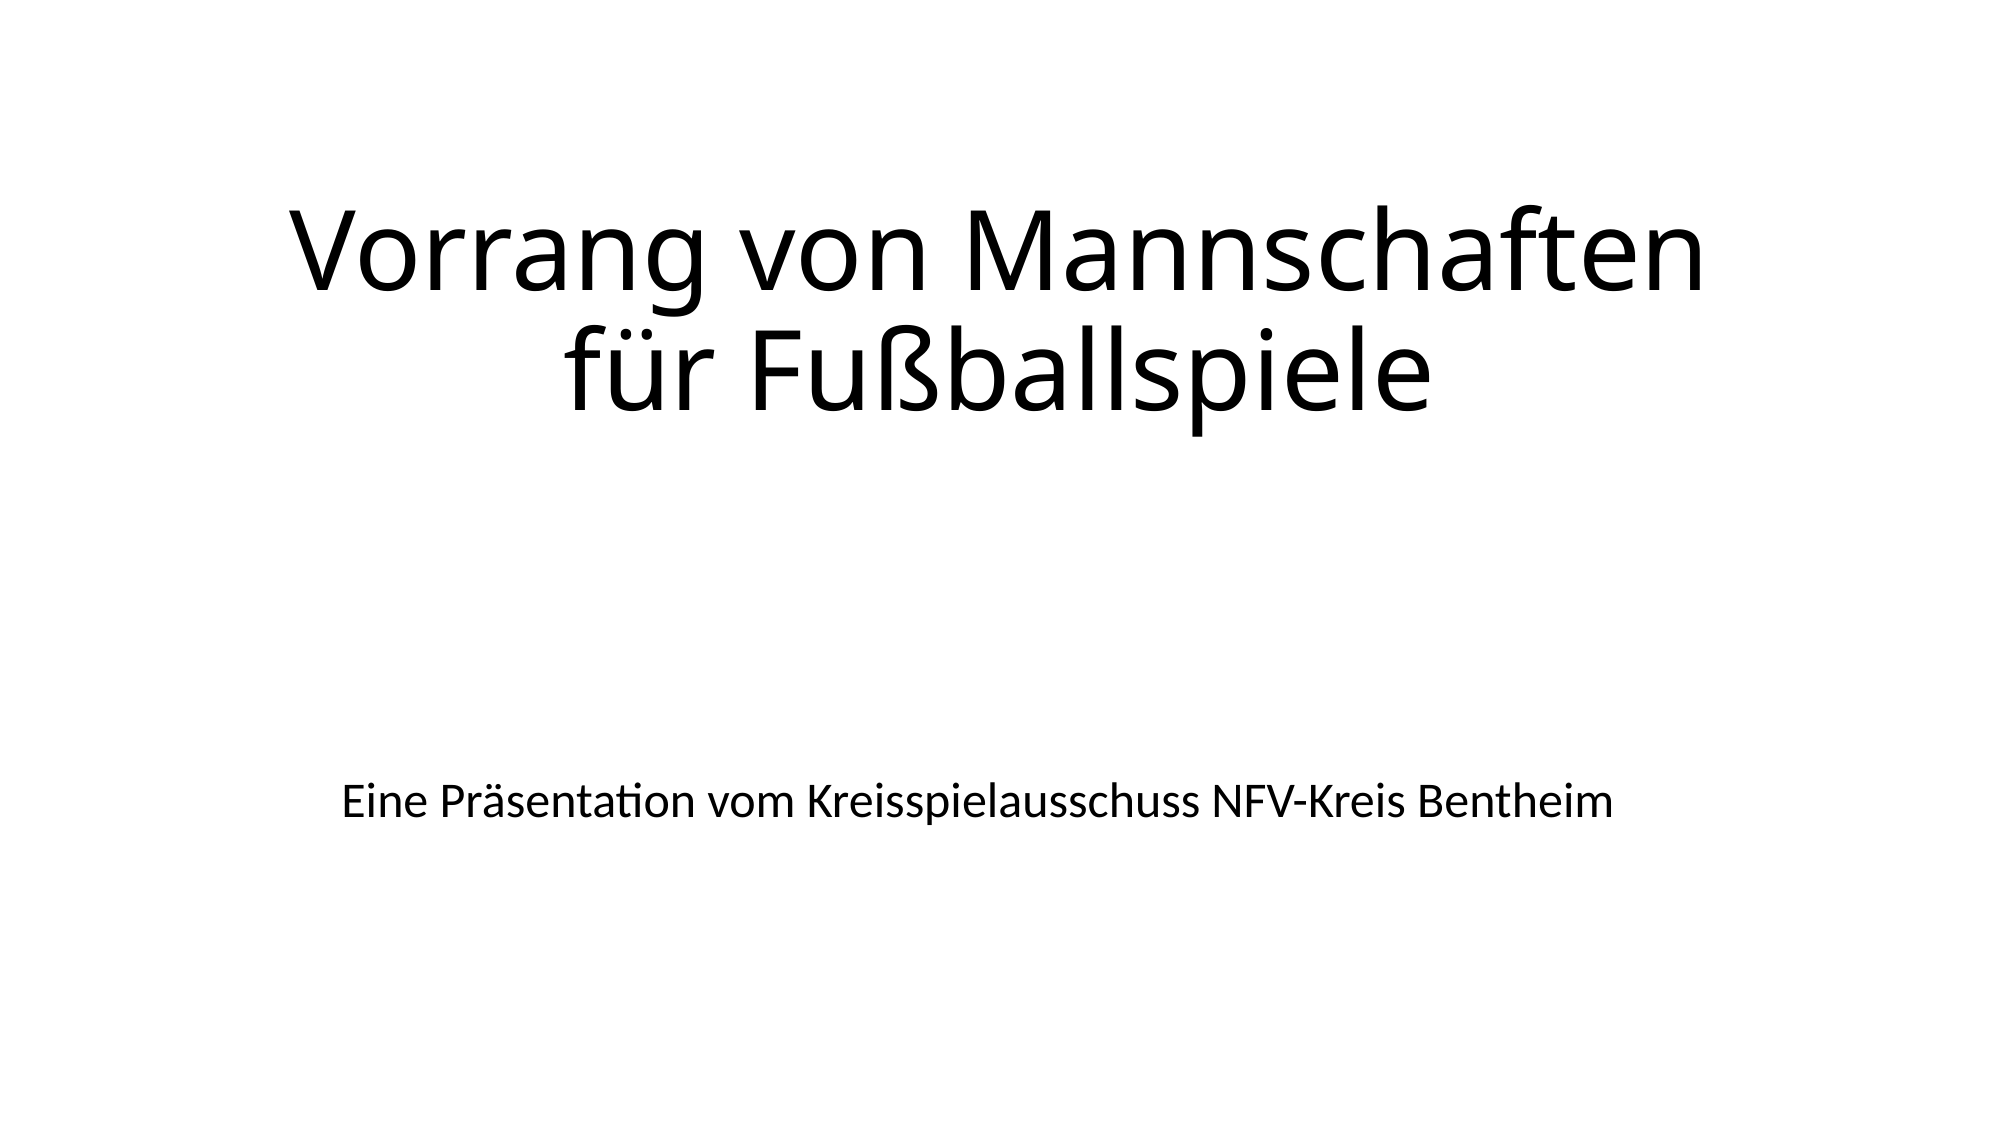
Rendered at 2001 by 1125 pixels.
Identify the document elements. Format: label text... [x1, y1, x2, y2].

subtitle Eine Präsentation vom Kreisspielausschuss NFV-Kreis Bentheim [228, 767, 1729, 1039]
title Vorrang von Mannschaften für Fußballspiele [249, 184, 1750, 576]
